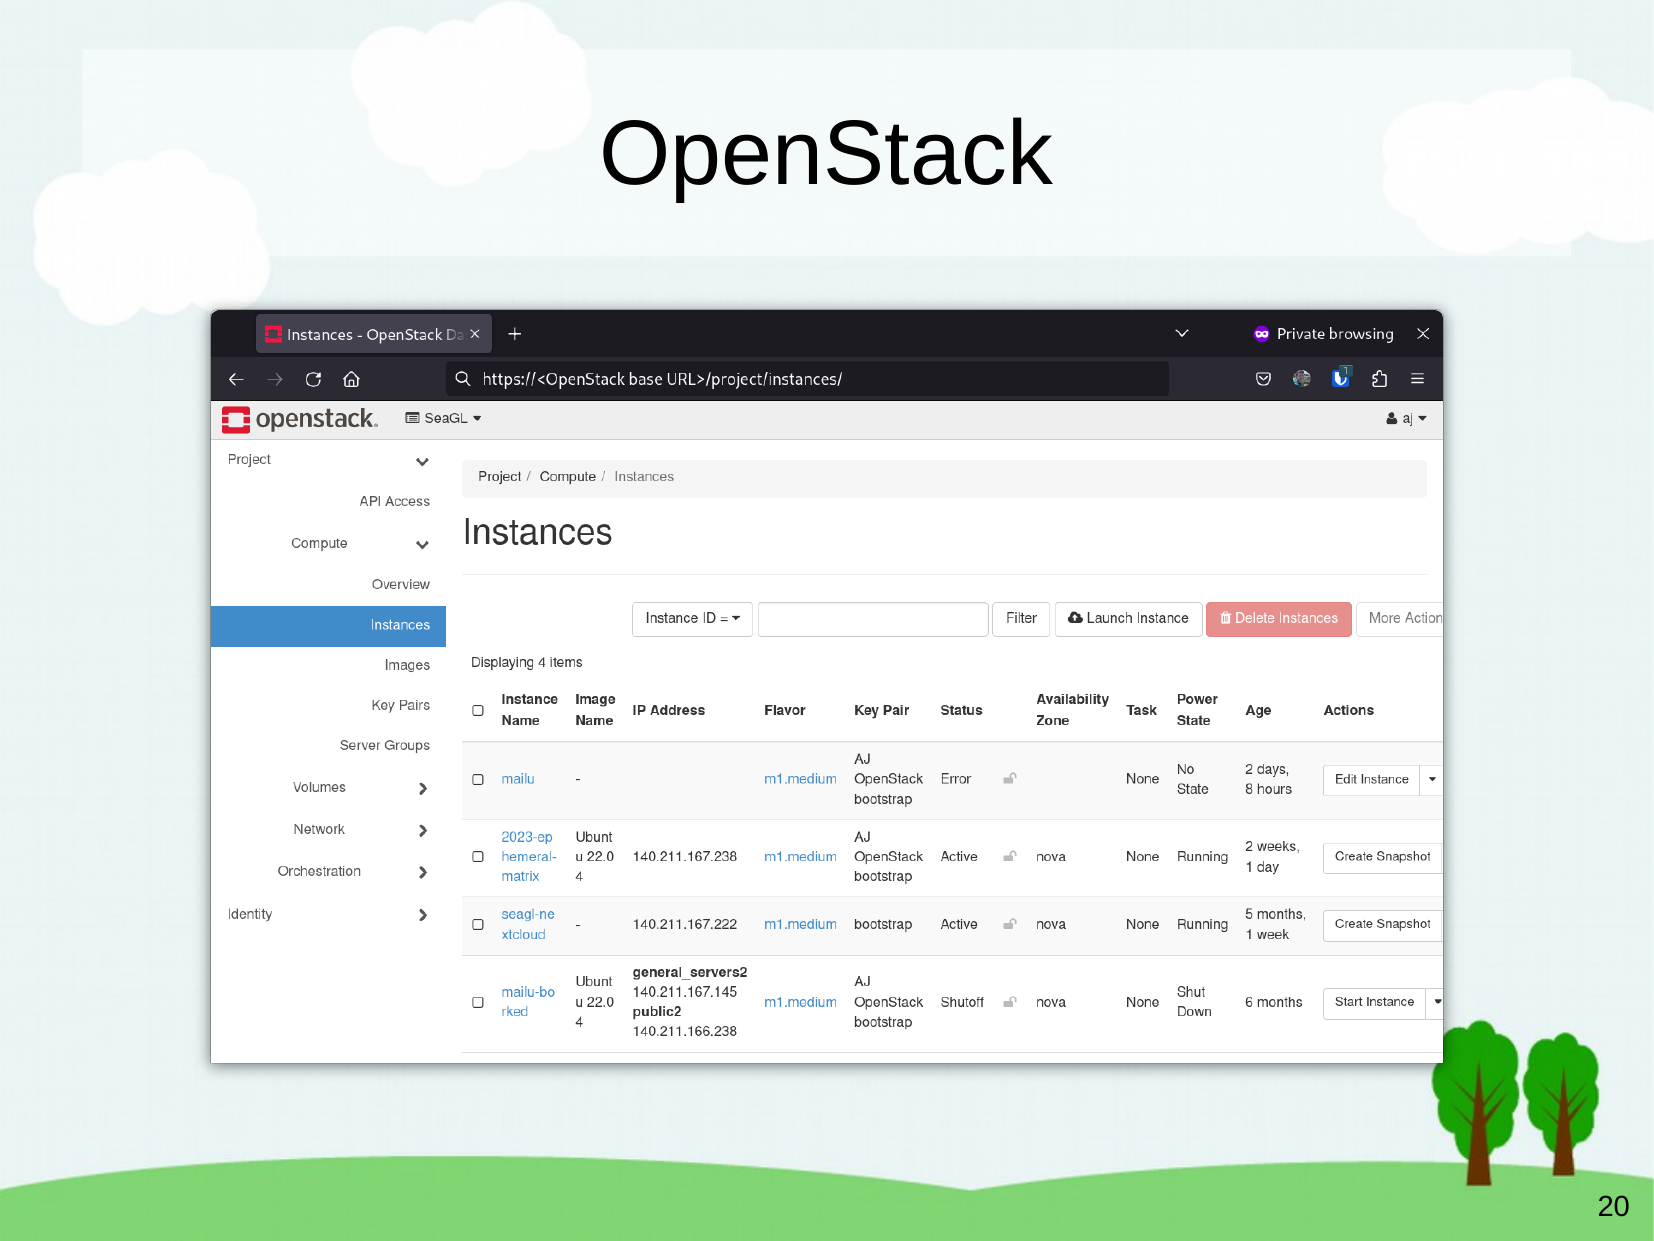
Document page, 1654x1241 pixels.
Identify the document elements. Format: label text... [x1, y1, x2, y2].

title OpenStack [82, 49, 1571, 257]
picture [0, 0, 1654, 1241]
